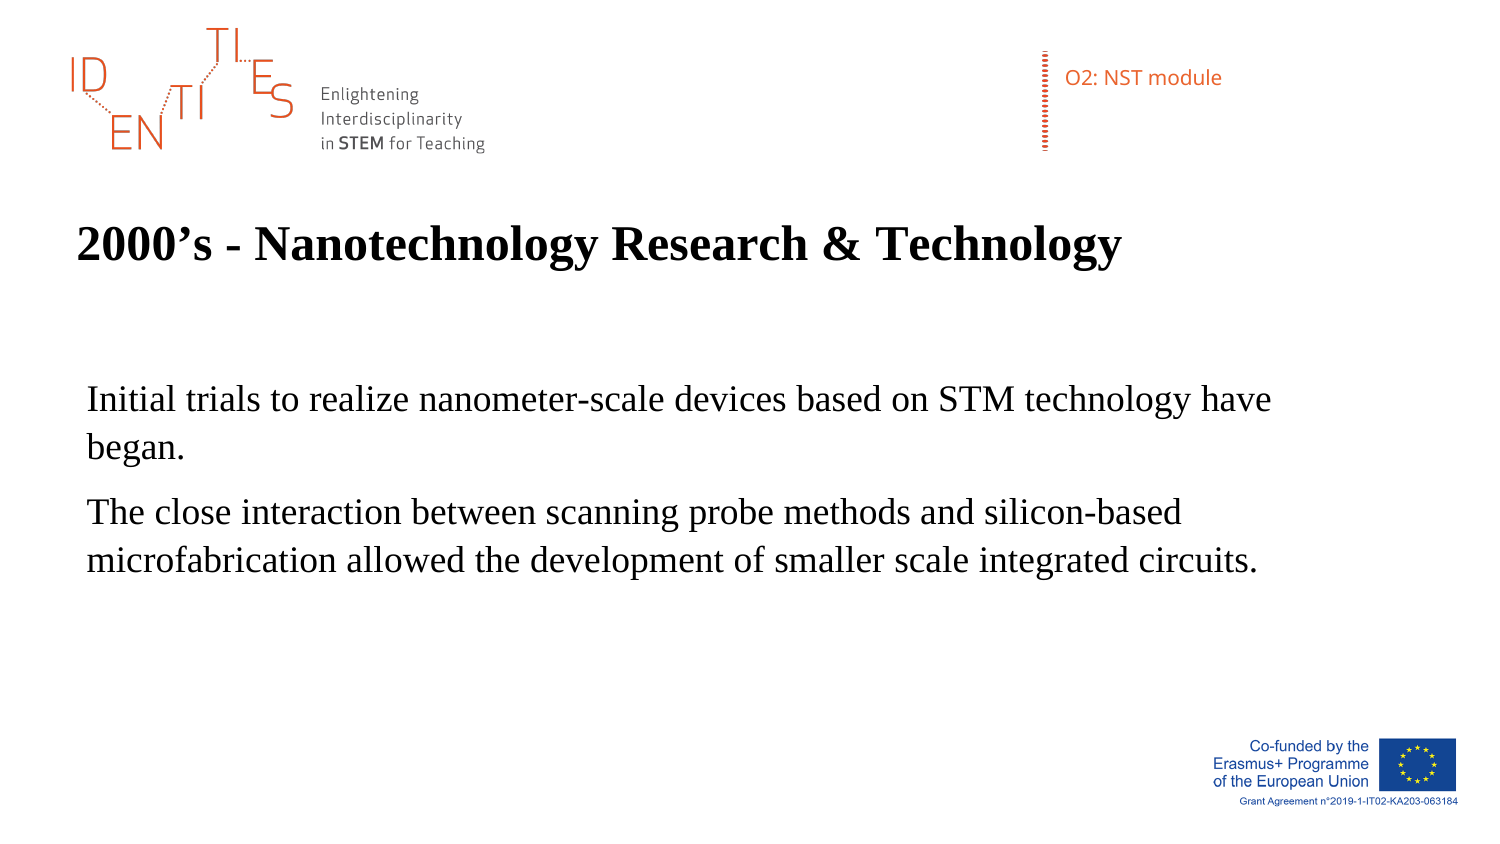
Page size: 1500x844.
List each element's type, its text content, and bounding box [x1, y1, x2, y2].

picture [71, 24, 485, 157]
text_box Initial trials to realize nanometer-scale devices based on STM technology have began. The close interaction between scanning probe methods and silicon-based microfabrication allowed the development of smaller scale integrated circuits. [71, 363, 1323, 643]
text_box 2000’s - Nanotechnology Research & Technology [61, 186, 1500, 428]
picture [1042, 51, 1051, 151]
text_box O2: NST module [1051, 57, 1472, 139]
picture [1208, 735, 1459, 810]
